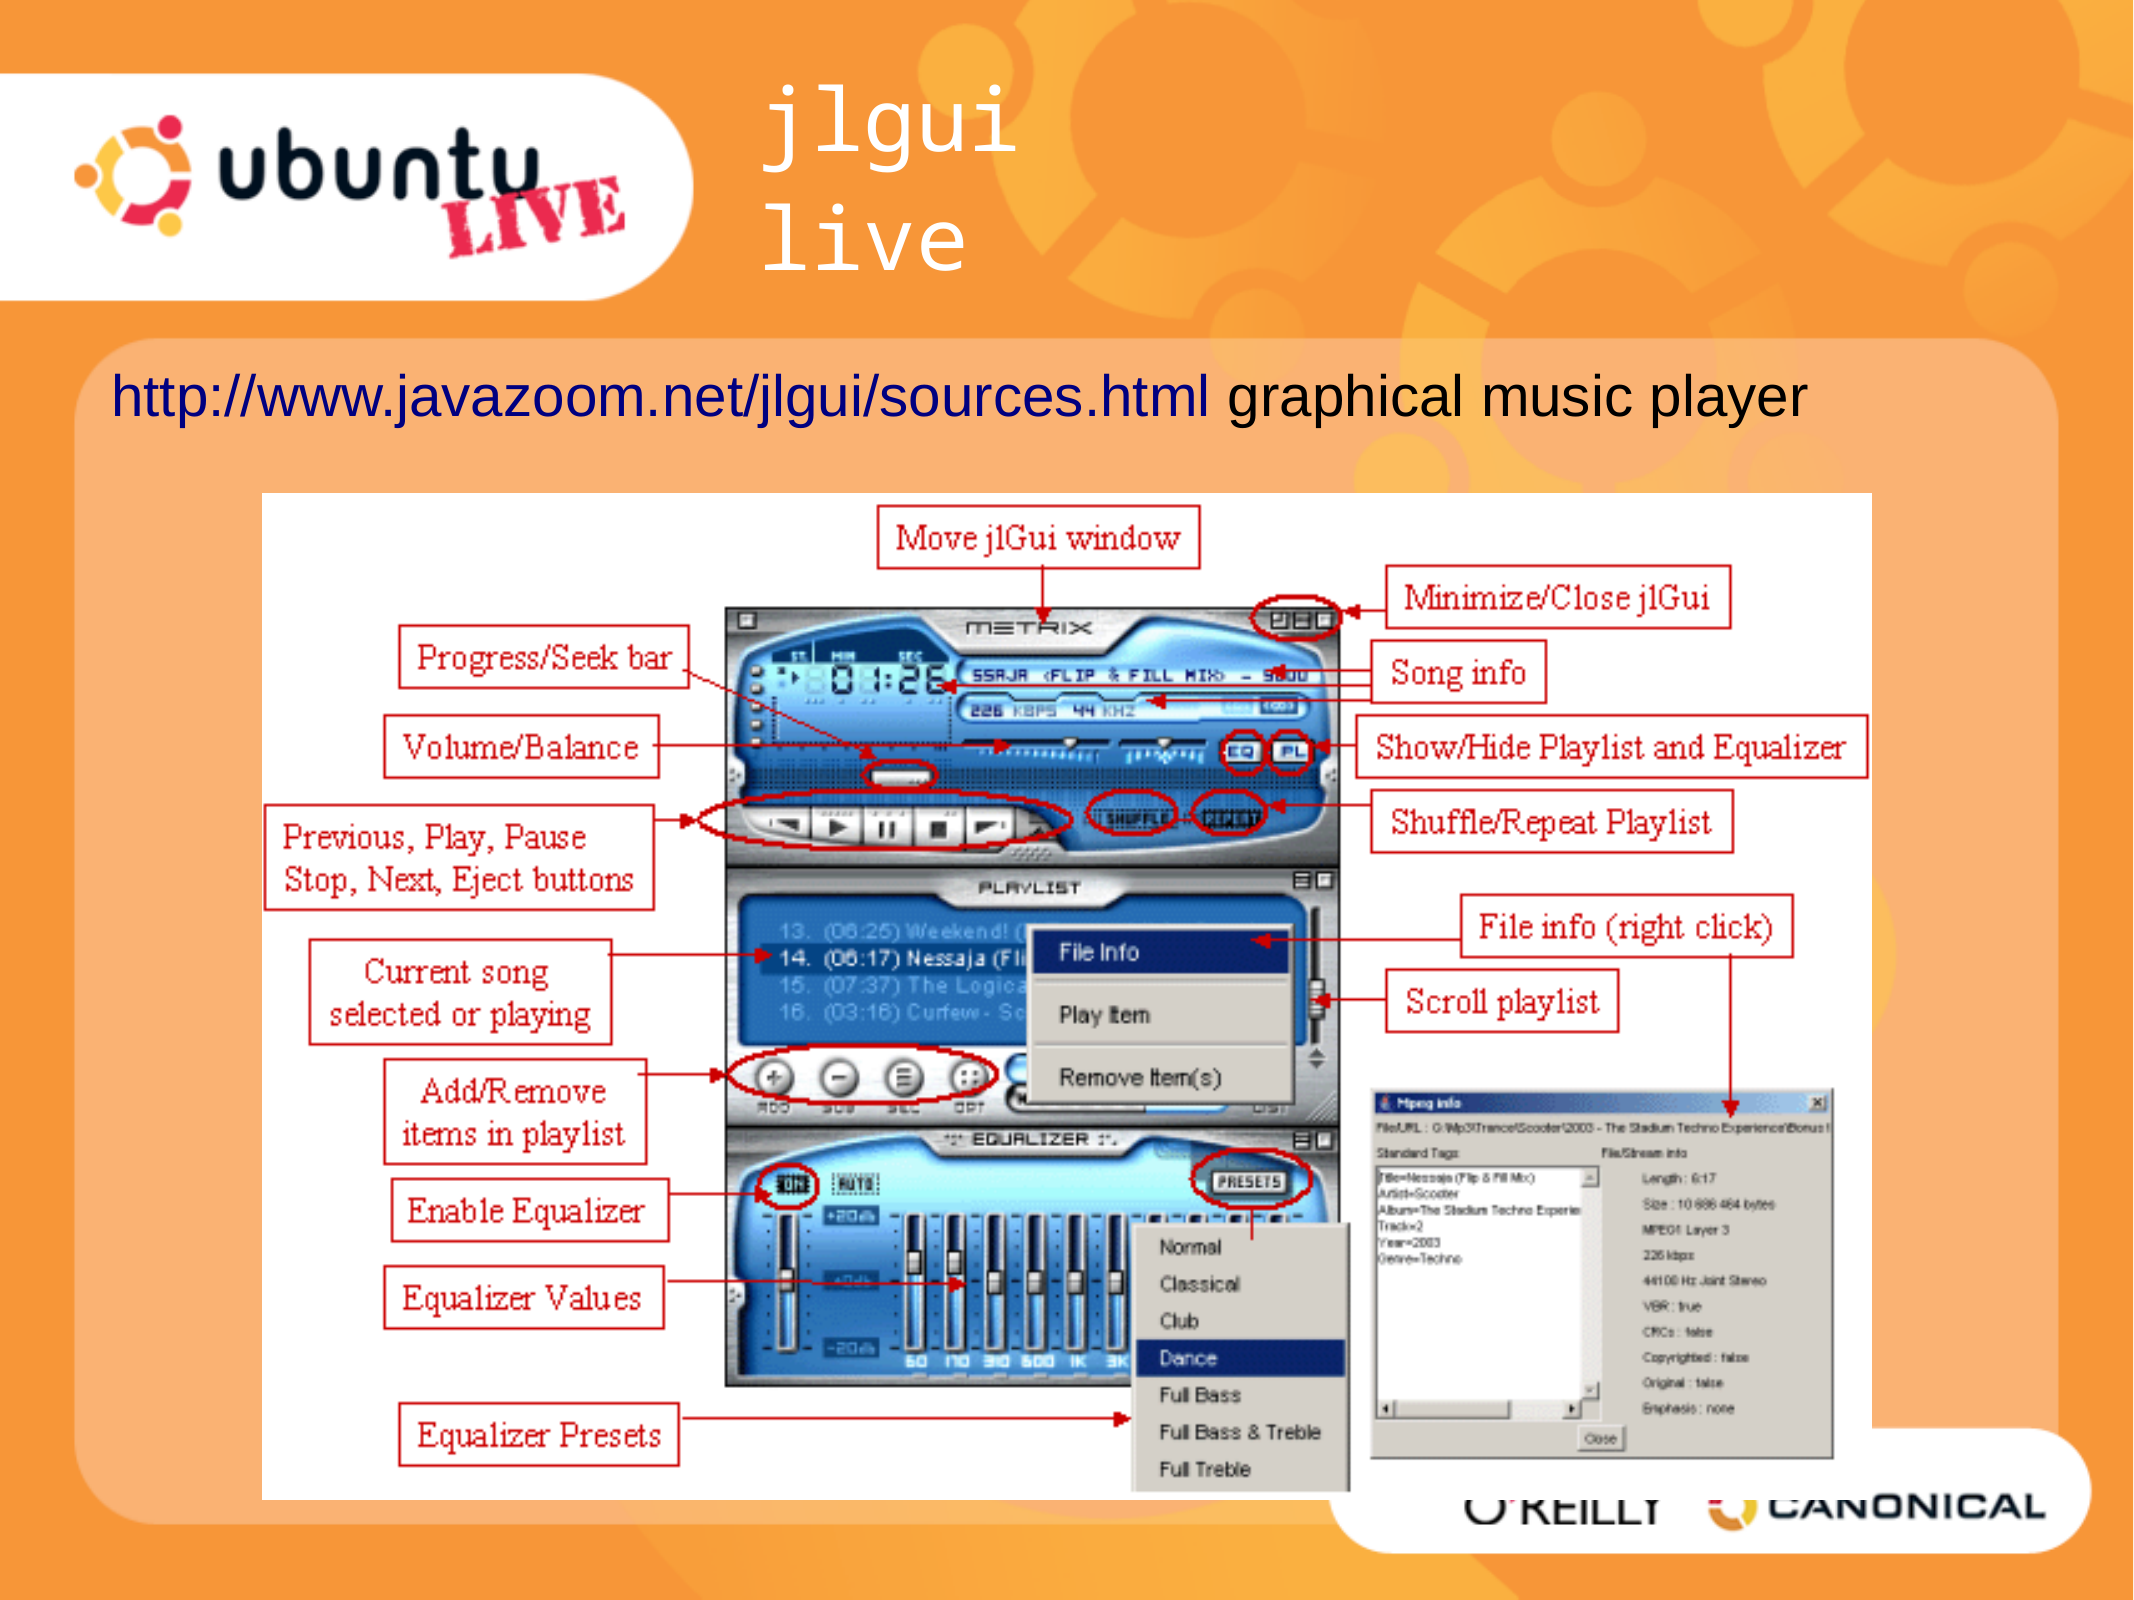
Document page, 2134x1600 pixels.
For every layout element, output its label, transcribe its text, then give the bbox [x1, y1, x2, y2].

picture [0, 0, 2134, 1600]
list http://www.javazoom.net/jlgui/sources.html graphical music player [66, 375, 2026, 1388]
title jlgui live [754, 53, 2134, 301]
